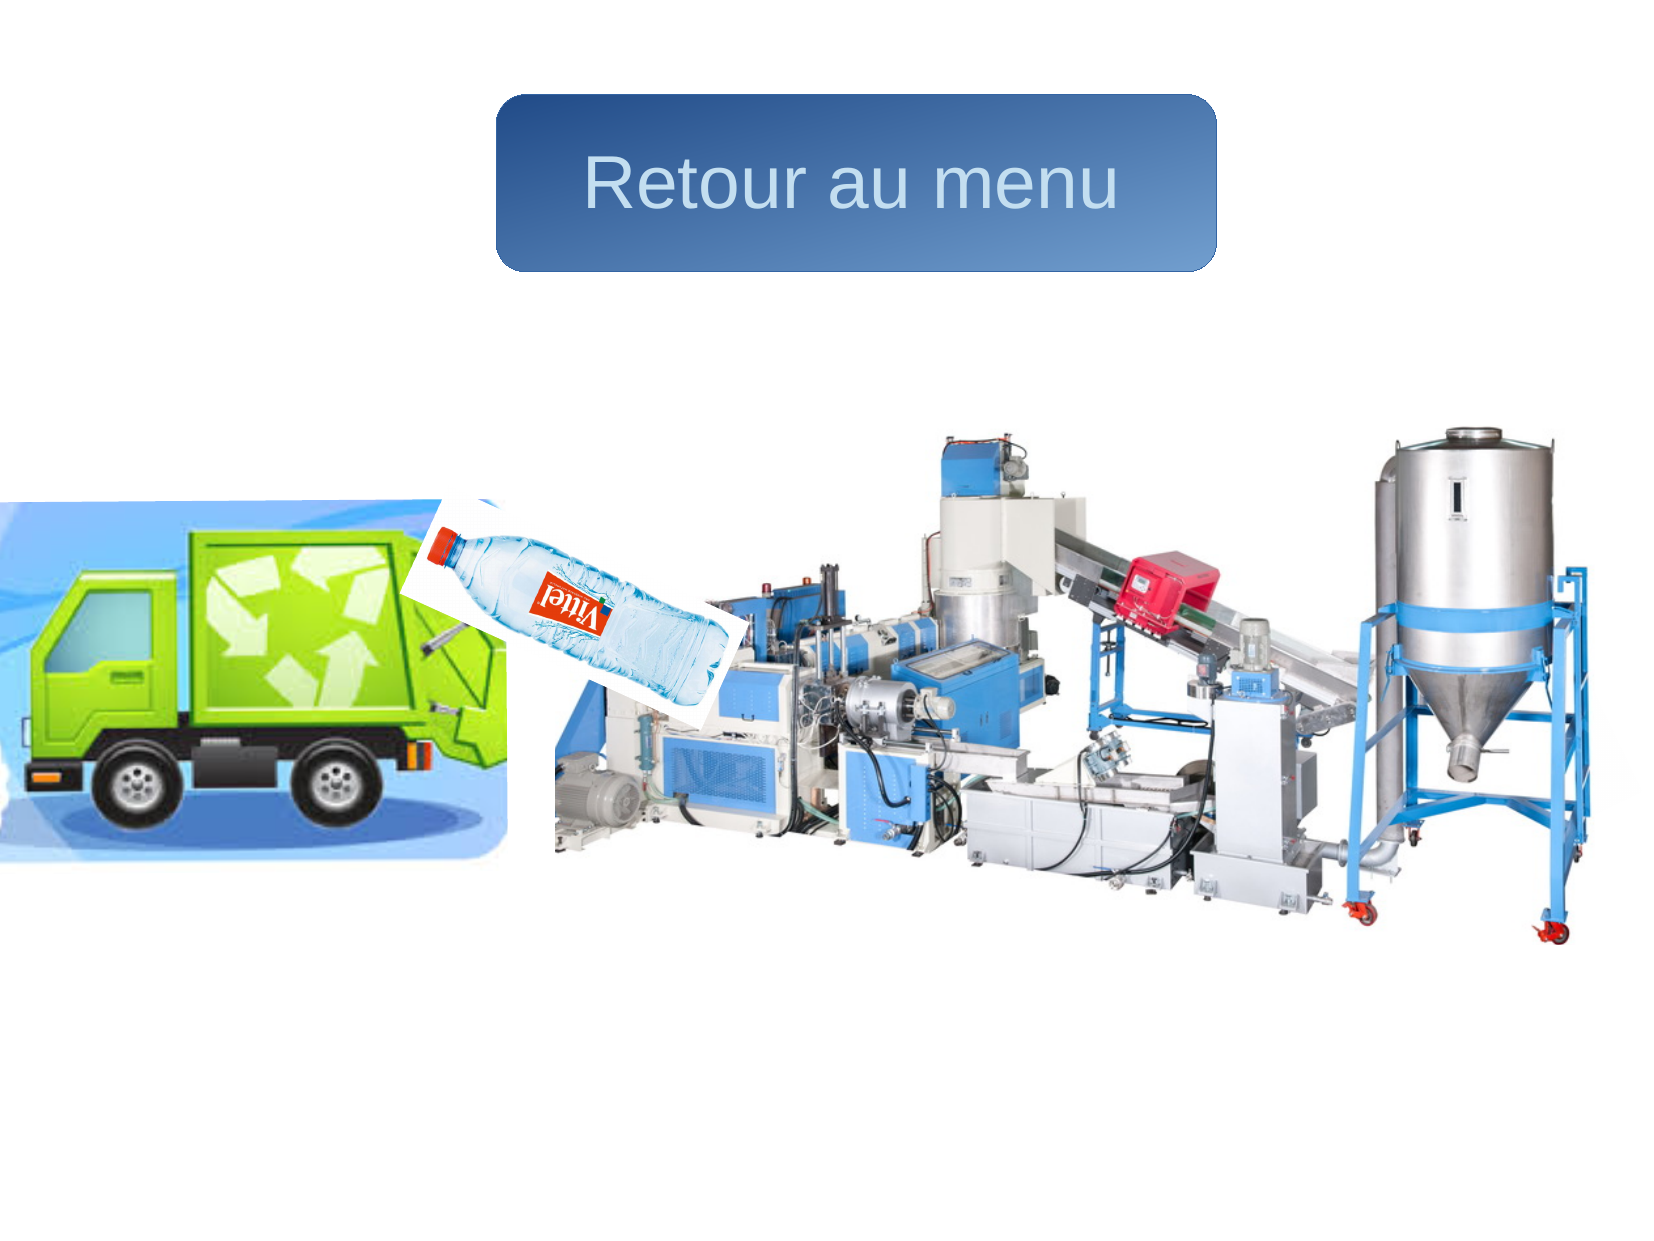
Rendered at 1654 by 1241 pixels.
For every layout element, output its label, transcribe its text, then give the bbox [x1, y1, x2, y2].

picture [0, 425, 1642, 945]
text_box Retour au menu [496, 94, 1217, 272]
